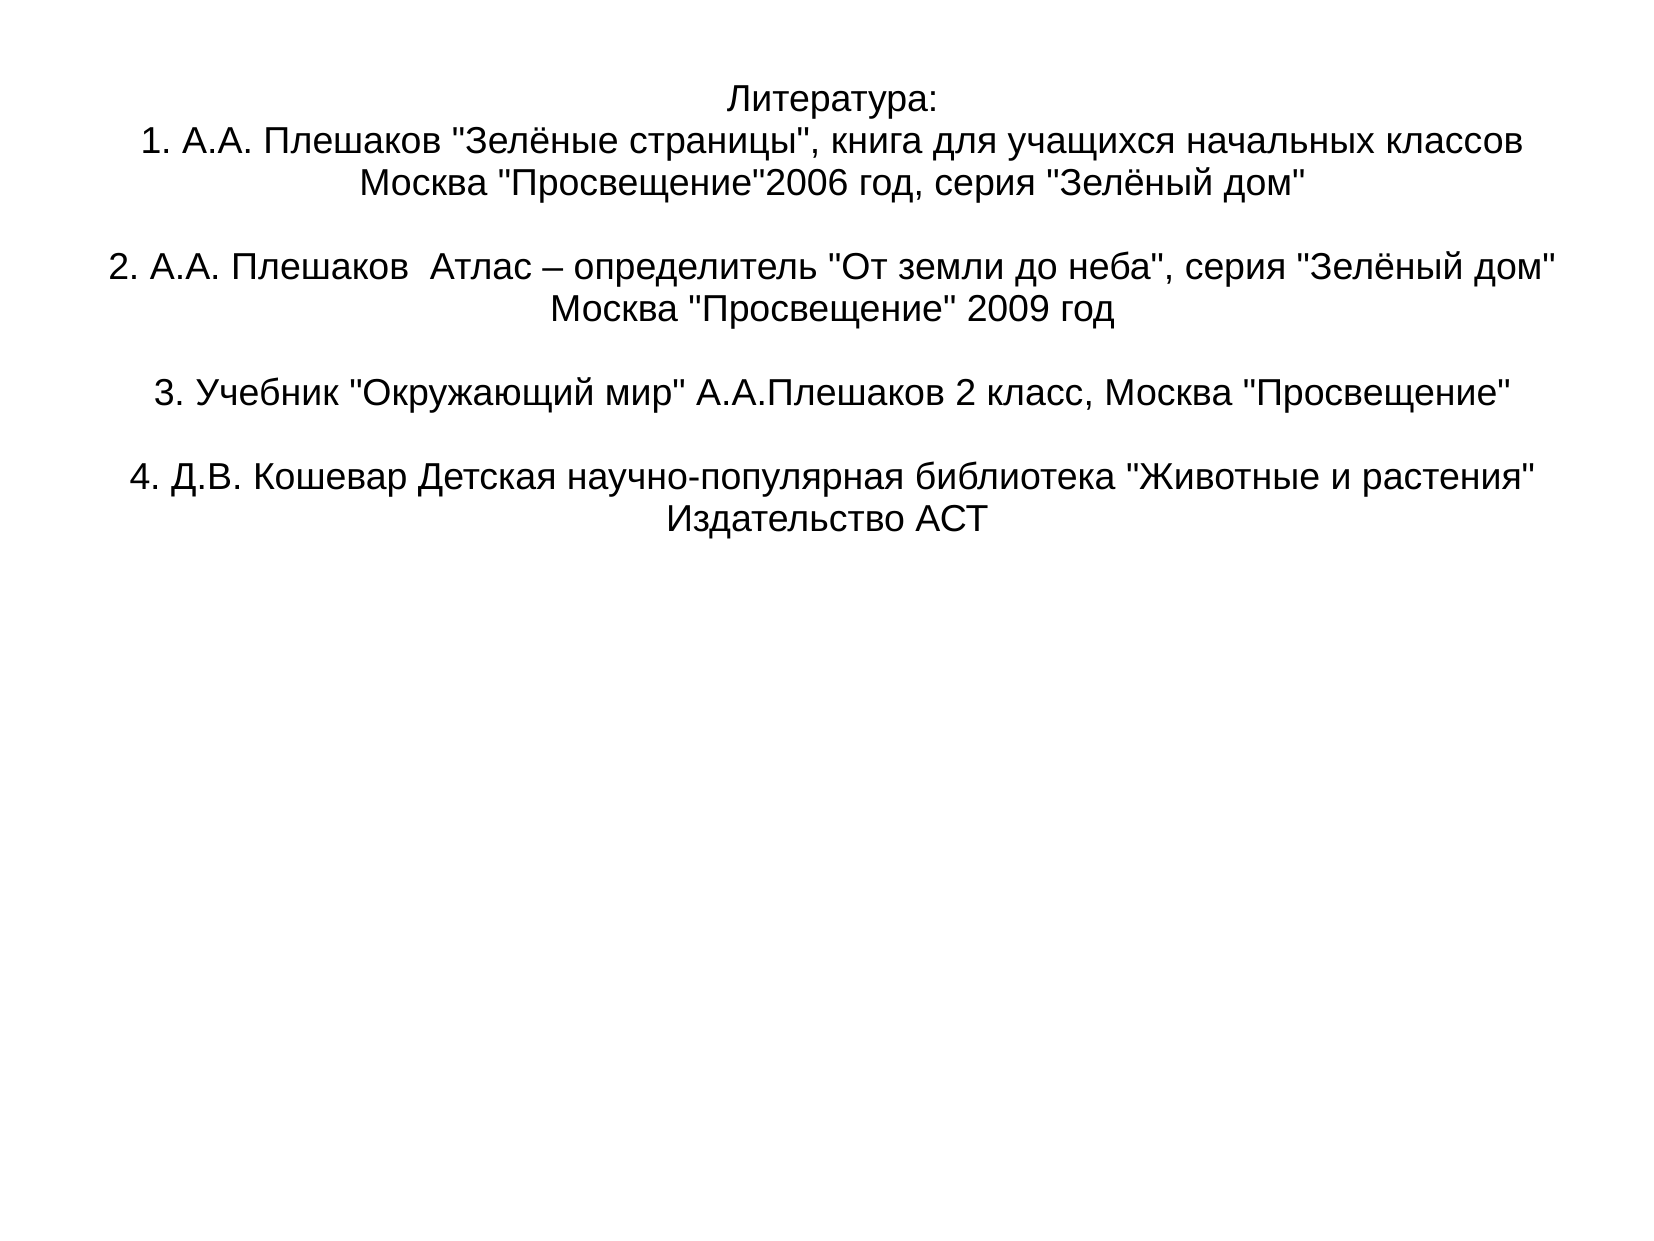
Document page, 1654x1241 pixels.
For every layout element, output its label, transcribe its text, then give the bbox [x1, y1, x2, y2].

title Литература: 1. А.А. Плешаков "Зелёные страницы", книга для учащихся начальных классов Москва "Просвещение"2006 год, серия "Зелёный дом" 2. А.А. Плешаков Атлас – определитель "От земли до неба", серия "Зелёный дом" Москва "Просвещение" 2009 год 3. Учебник "Окружающий мир" А.А.Плешаков 2 класс, Москва "Просвещение" 4. Д.В. Кошевар Детская научно-популярная библиотека "Животные и растения" Издательство АСТ [88, 77, 1577, 583]
